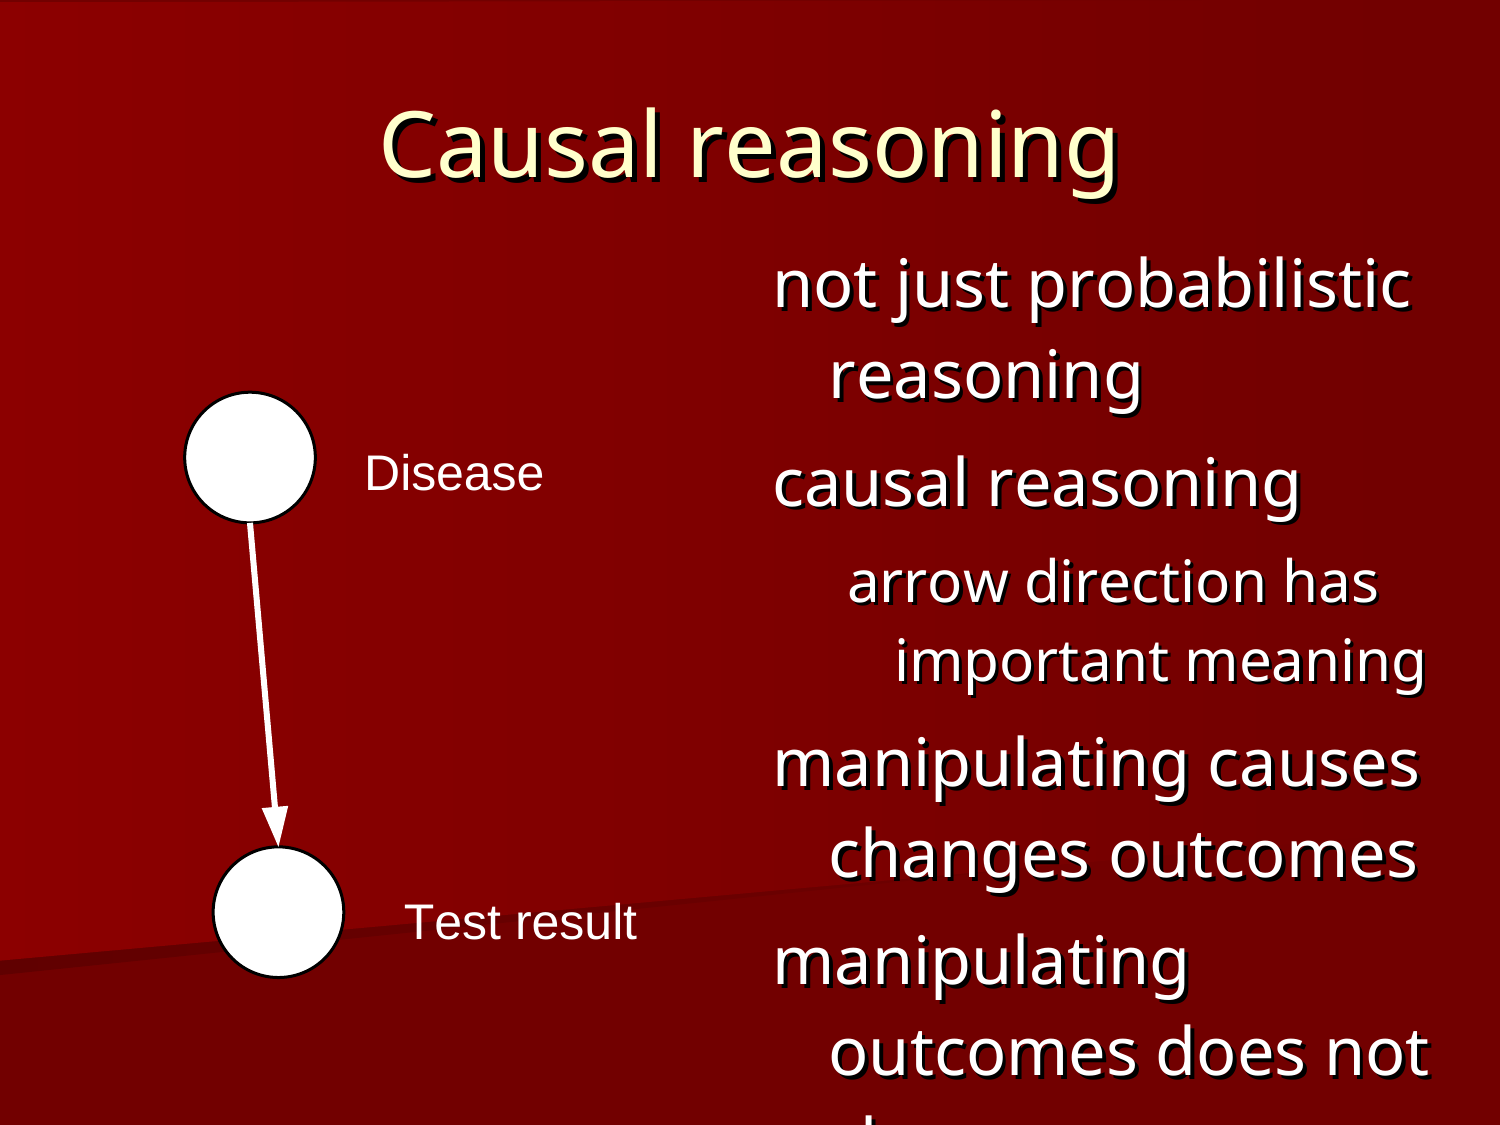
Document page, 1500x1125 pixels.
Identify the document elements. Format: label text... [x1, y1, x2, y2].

text_box [184, 392, 316, 523]
title Causal reasoning [112, 0, 1388, 286]
text_box Test result [389, 886, 653, 958]
text_box Disease [349, 437, 560, 509]
list not just probabilistic reasoning causal reasoning arrow direction has important meaning manipulating causes changes outcomes manipulating outcomes does not change causes [772, 236, 1432, 1105]
text_box [213, 846, 344, 978]
